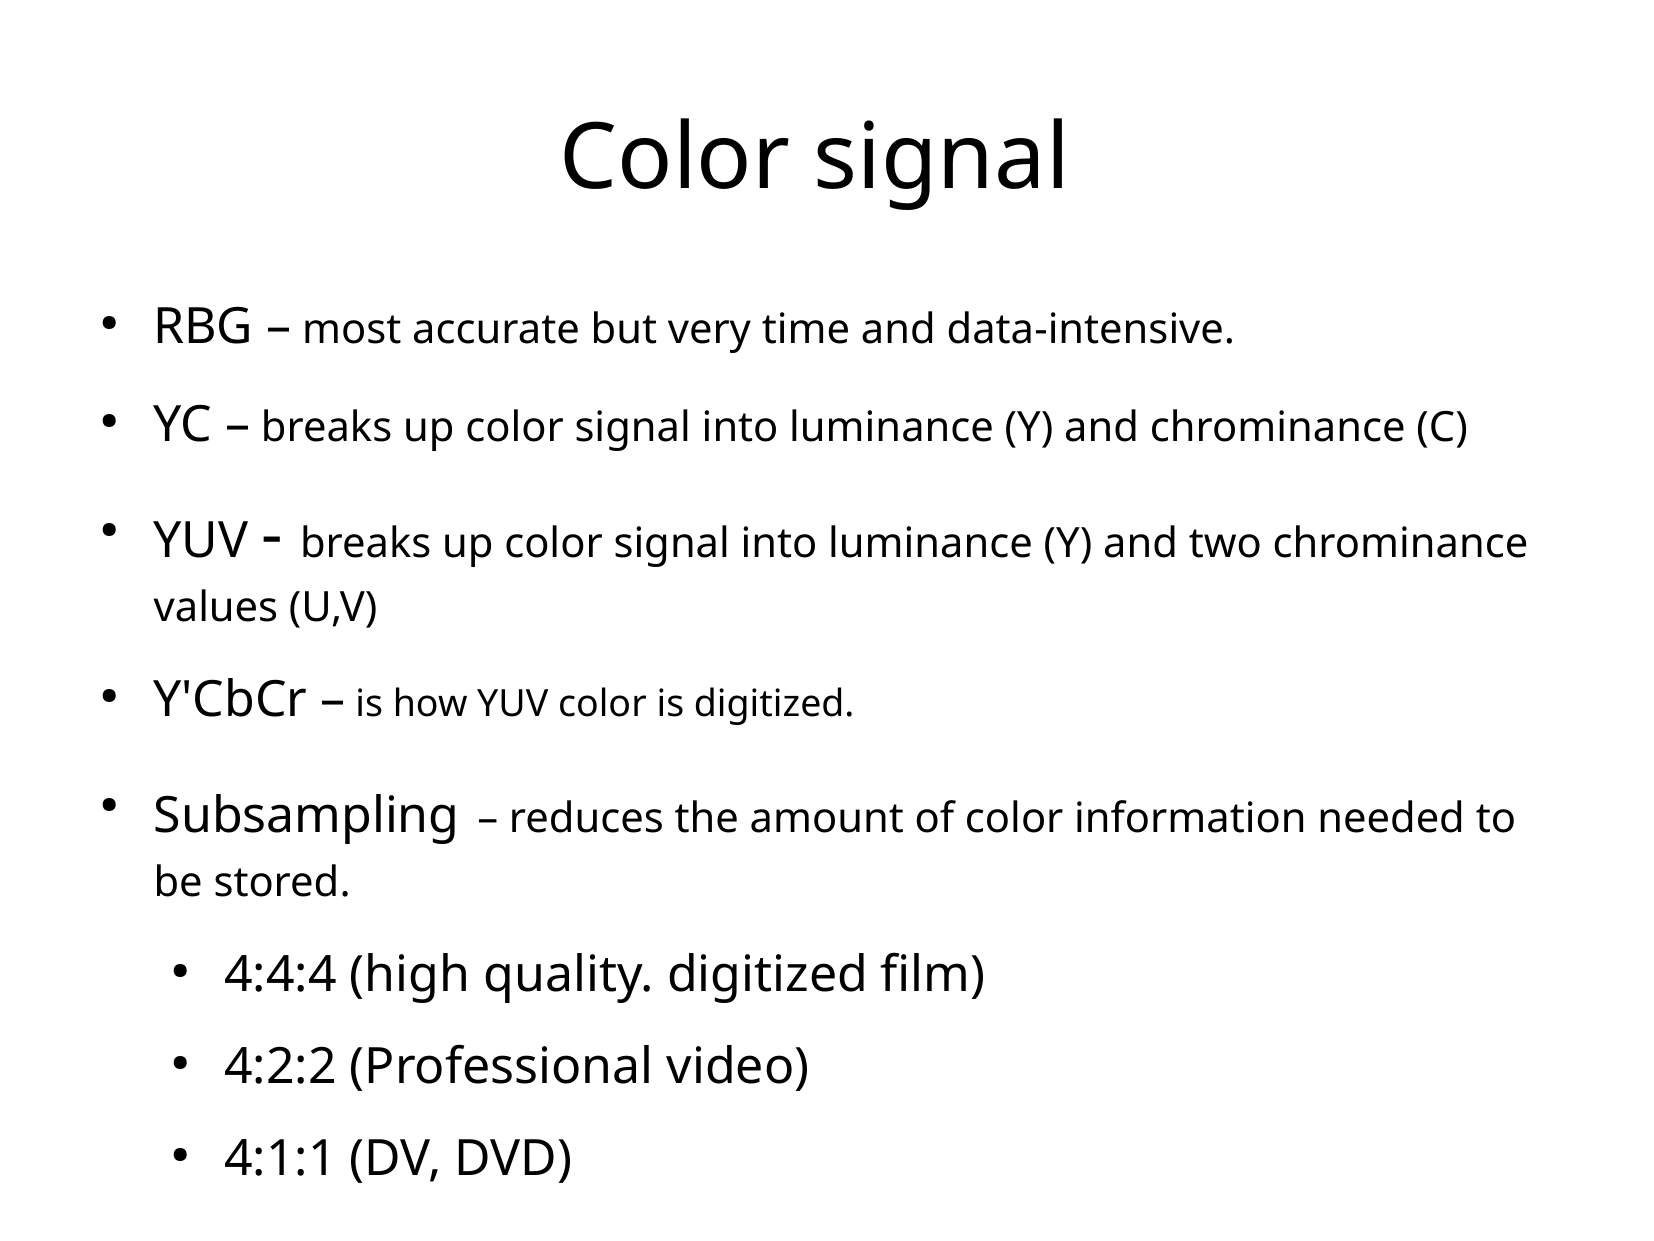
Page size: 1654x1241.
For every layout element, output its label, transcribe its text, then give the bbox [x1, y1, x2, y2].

list RBG – most accurate but very time and data-intensive. YC – breaks up color signal into luminance (Y) and chrominance (C) YUV - breaks up color signal into luminance (Y) and two chrominance values (U,V) Y'CbCr – is how YUV color is digitized. Subsampling – reduces the amount of color information needed to be stored. 4:4:4 (high quality. digitized film) 4:2:2 (Professional video) 4:1:1 (DV, DVD) [82, 290, 1571, 1135]
title Color signal [82, 56, 1571, 250]
